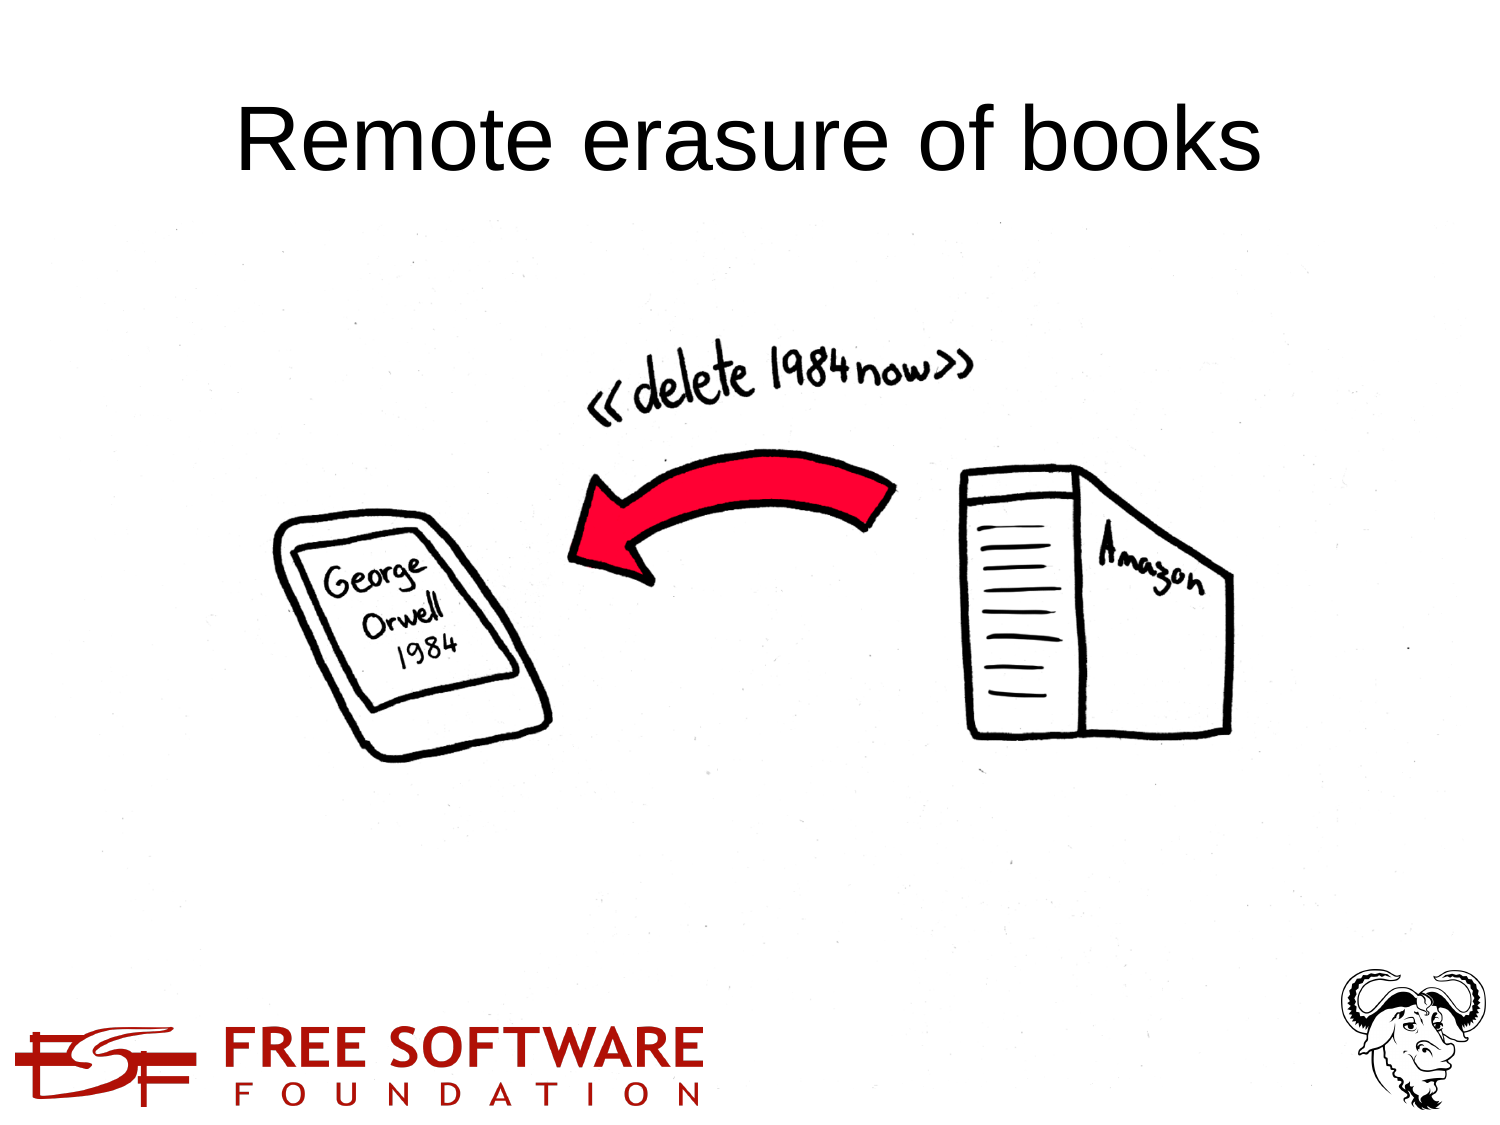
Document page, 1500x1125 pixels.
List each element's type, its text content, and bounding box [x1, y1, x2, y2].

title Remote erasure of books [75, 45, 1426, 233]
picture [15, 220, 1486, 1110]
